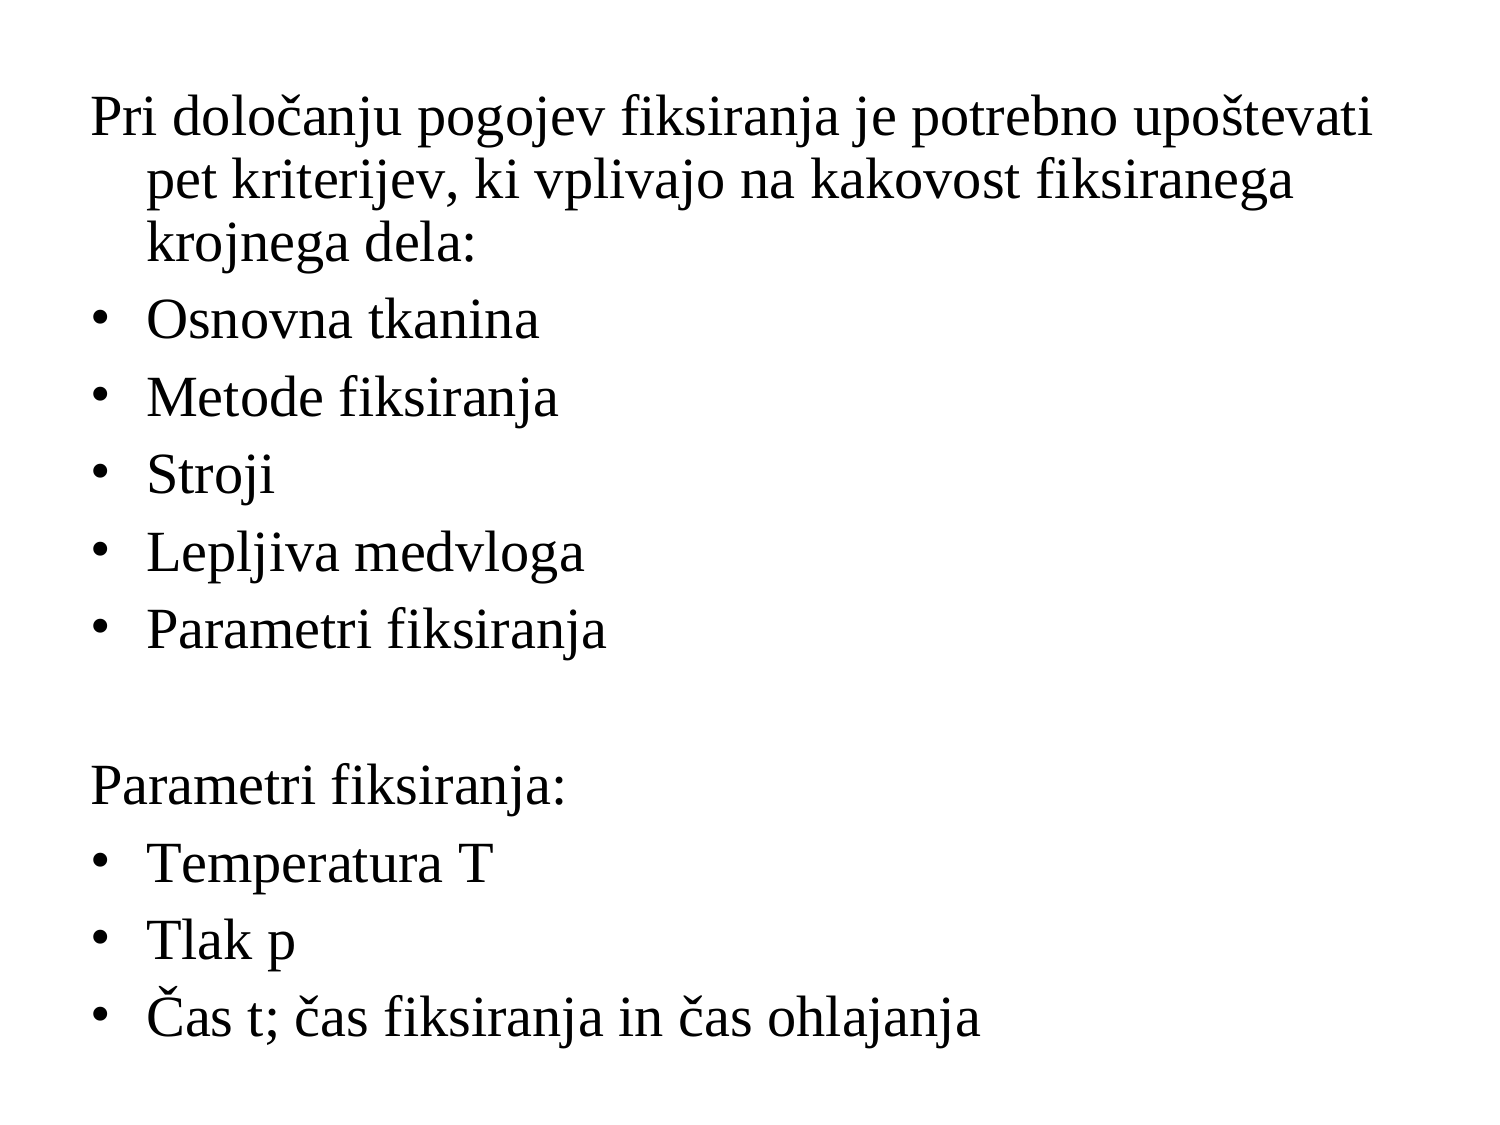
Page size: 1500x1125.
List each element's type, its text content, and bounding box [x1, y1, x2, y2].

list Pri določanju pogojev fiksiranja je potrebno upoštevati pet kriterijev, ki vplivajo na kakovost fiksiranega krojnega dela: Osnovna tkanina Metode fiksiranja Stroji Lepljiva medvloga Parametri fiksiranja Parametri fiksiranja: Temperatura T Tlak p Čas t; čas fiksiranja in čas ohlajanja [75, 78, 1426, 1083]
